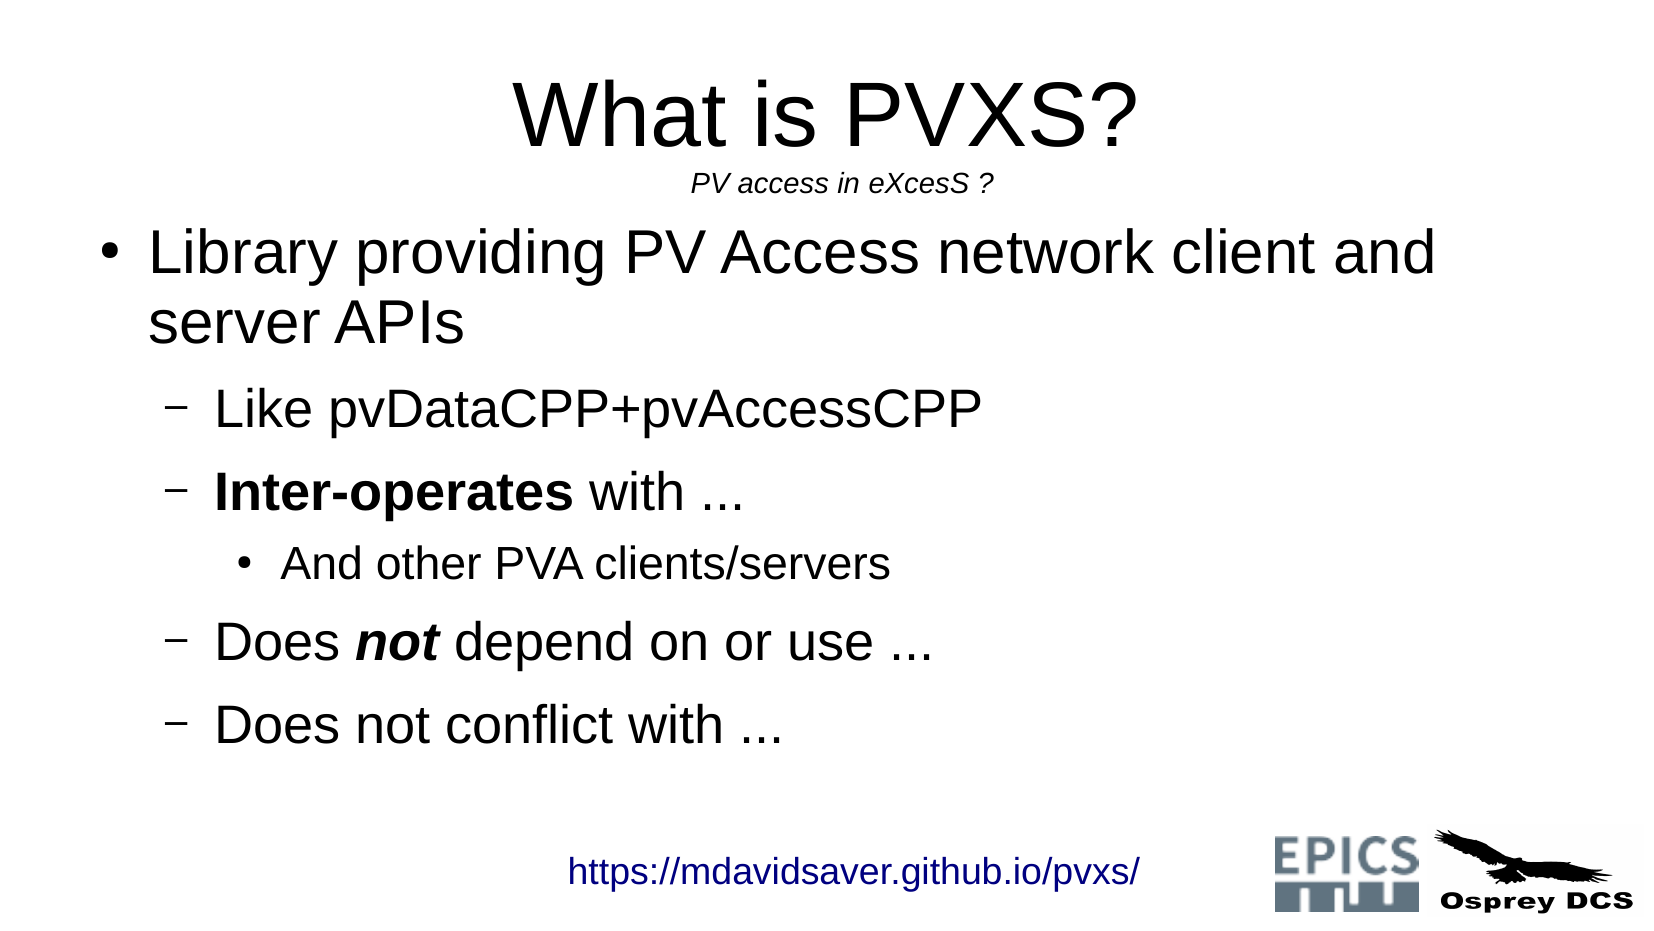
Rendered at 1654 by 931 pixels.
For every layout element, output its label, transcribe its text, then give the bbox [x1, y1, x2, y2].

picture [1427, 824, 1644, 917]
list Library providing PV Access network client and server APIs Like pvDataCPP+pvAccessCPP Inter-operates with ... And other PVA clients/servers Does not depend on or use ... Does not conflict with ... [82, 217, 1571, 758]
text_box PV access in eXcesS ? [675, 160, 1186, 241]
picture [1275, 836, 1419, 912]
title What is PVXS? [82, 37, 1571, 193]
